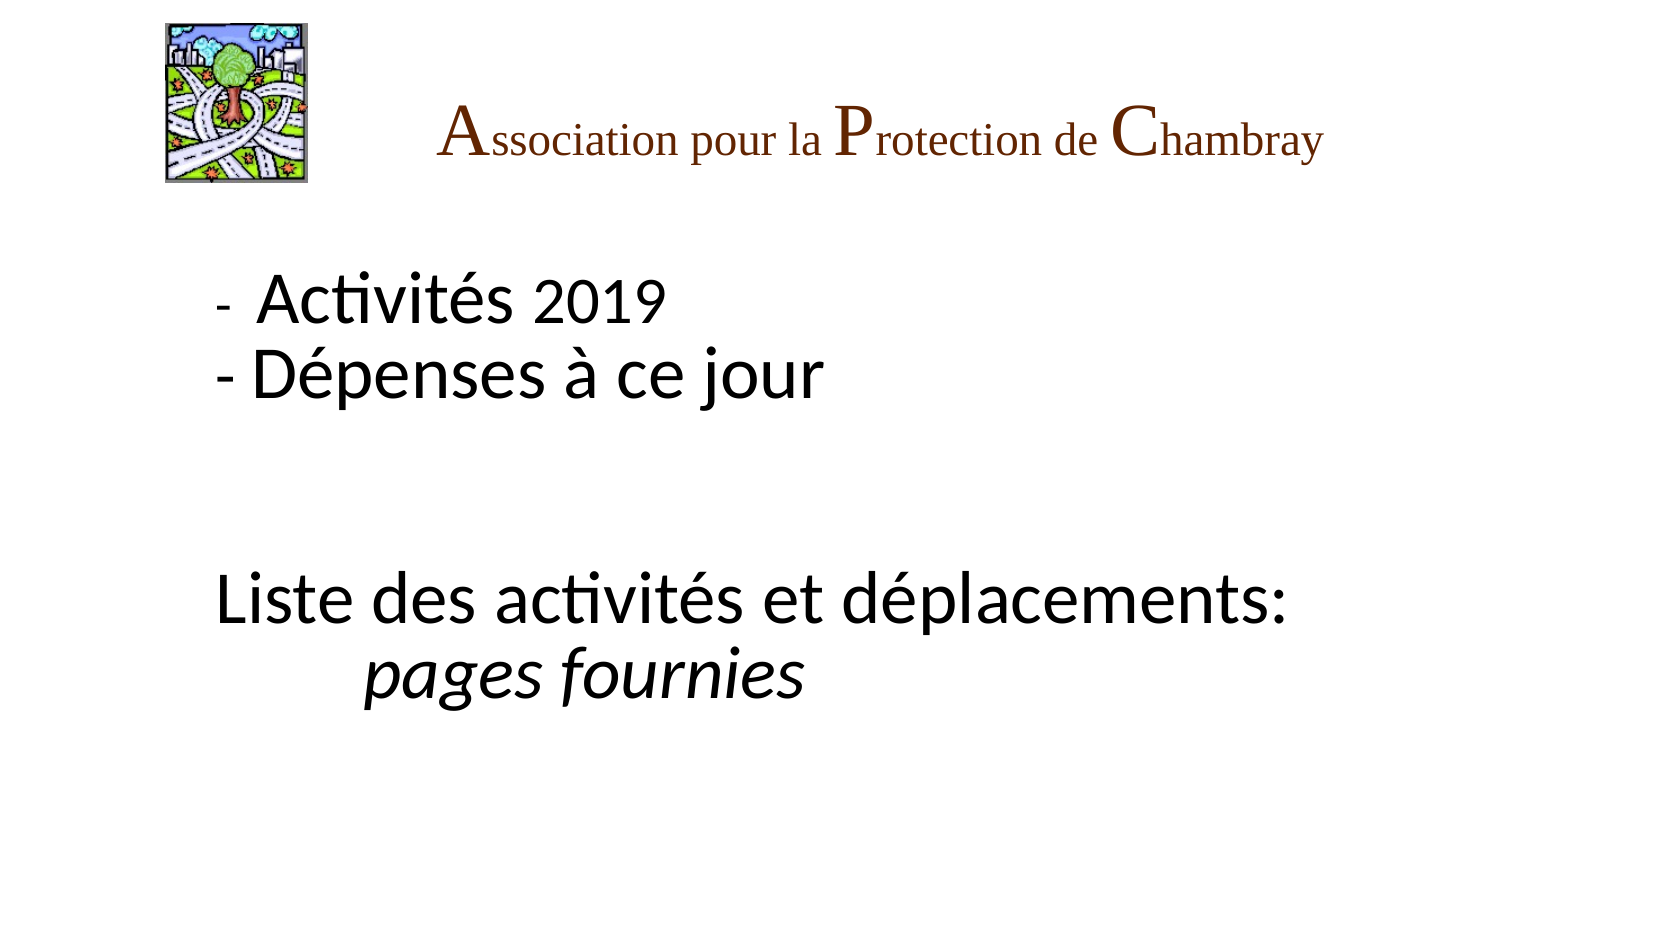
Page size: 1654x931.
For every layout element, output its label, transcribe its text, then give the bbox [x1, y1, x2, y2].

picture [165, 23, 308, 183]
text_box Association pour la Protection de Chambray [422, 81, 1446, 180]
text_box - Activités 2019 - Dépenses à ce jour Liste des activités et déplacements: pages fournies [200, 259, 1453, 801]
